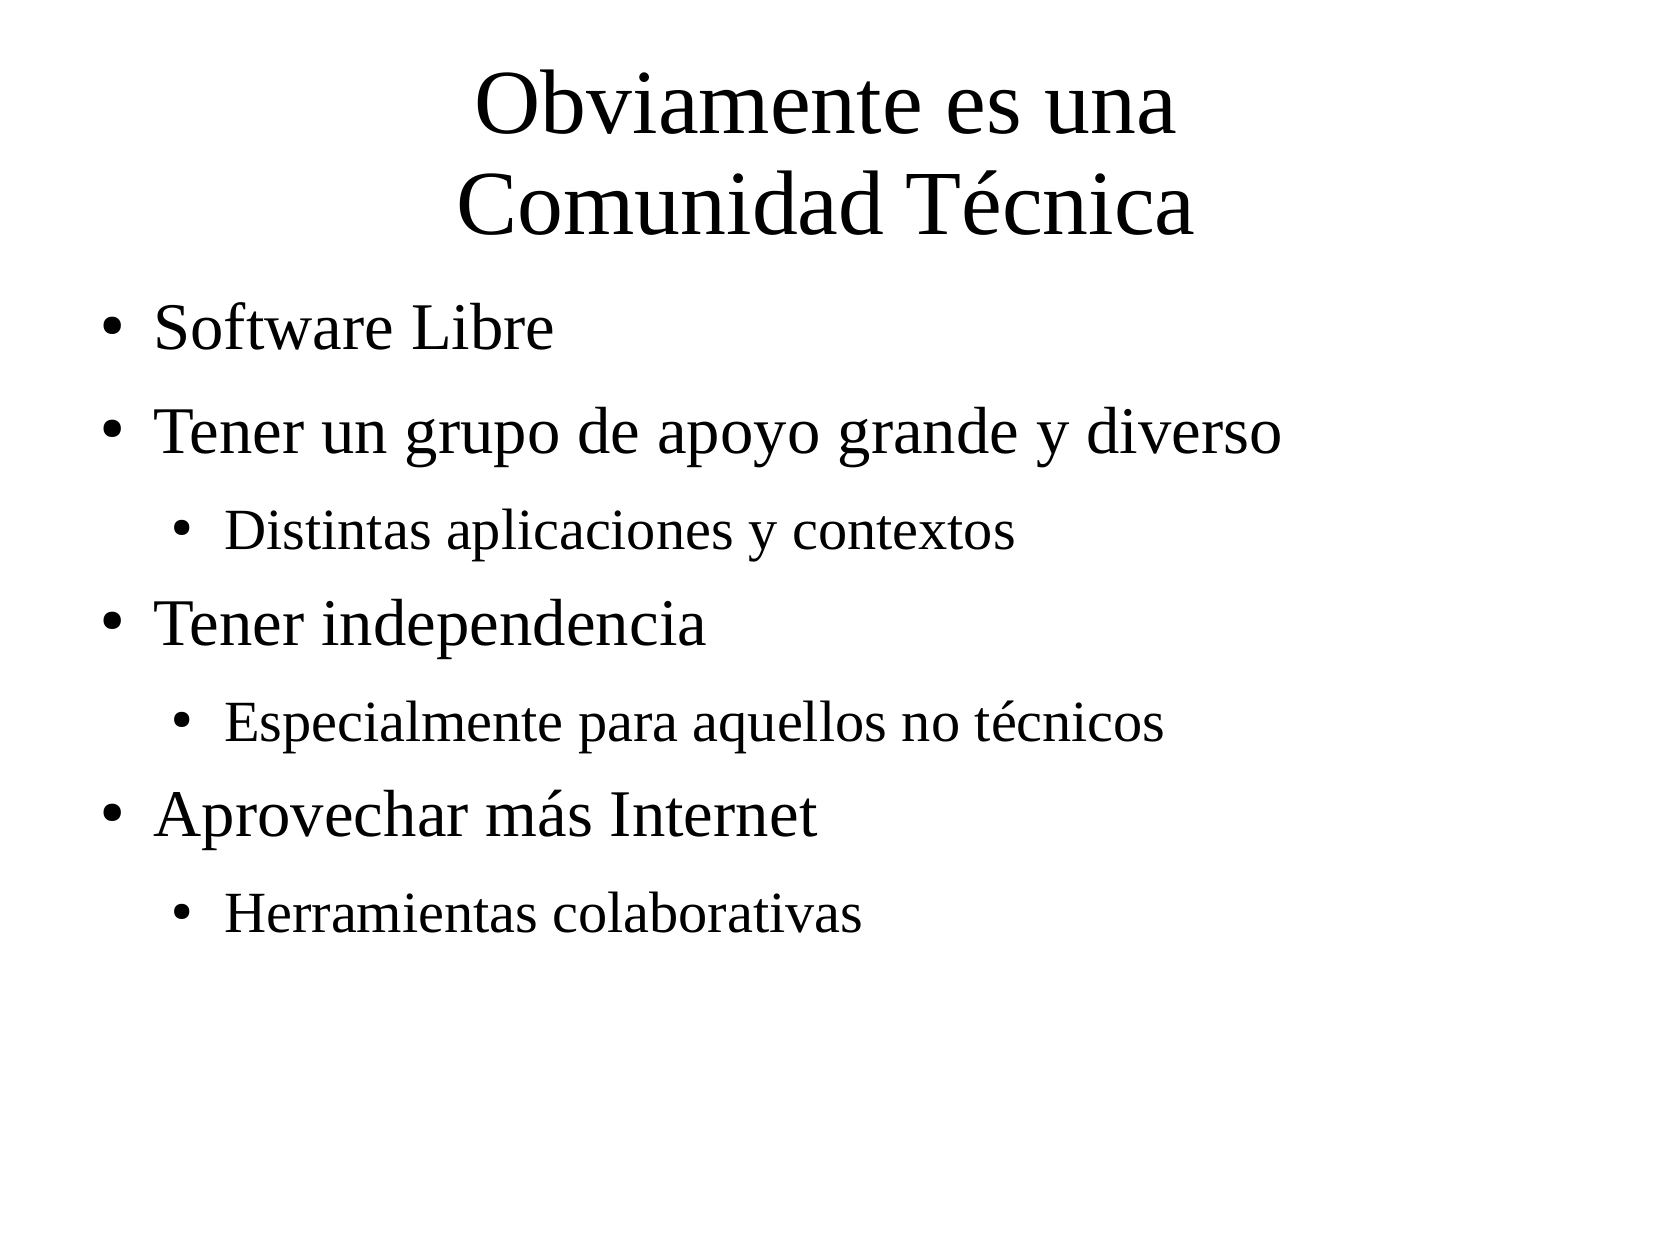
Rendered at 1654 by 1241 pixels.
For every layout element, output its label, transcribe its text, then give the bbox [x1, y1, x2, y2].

title Obviamente es una Comunidad Técnica [82, 49, 1571, 257]
list Software Libre Tener un grupo de apoyo grande y diverso Distintas aplicaciones y contextos Tener independencia Especialmente para aquellos no técnicos Aprovechar más Internet Herramientas colaborativas [82, 290, 1571, 1109]
